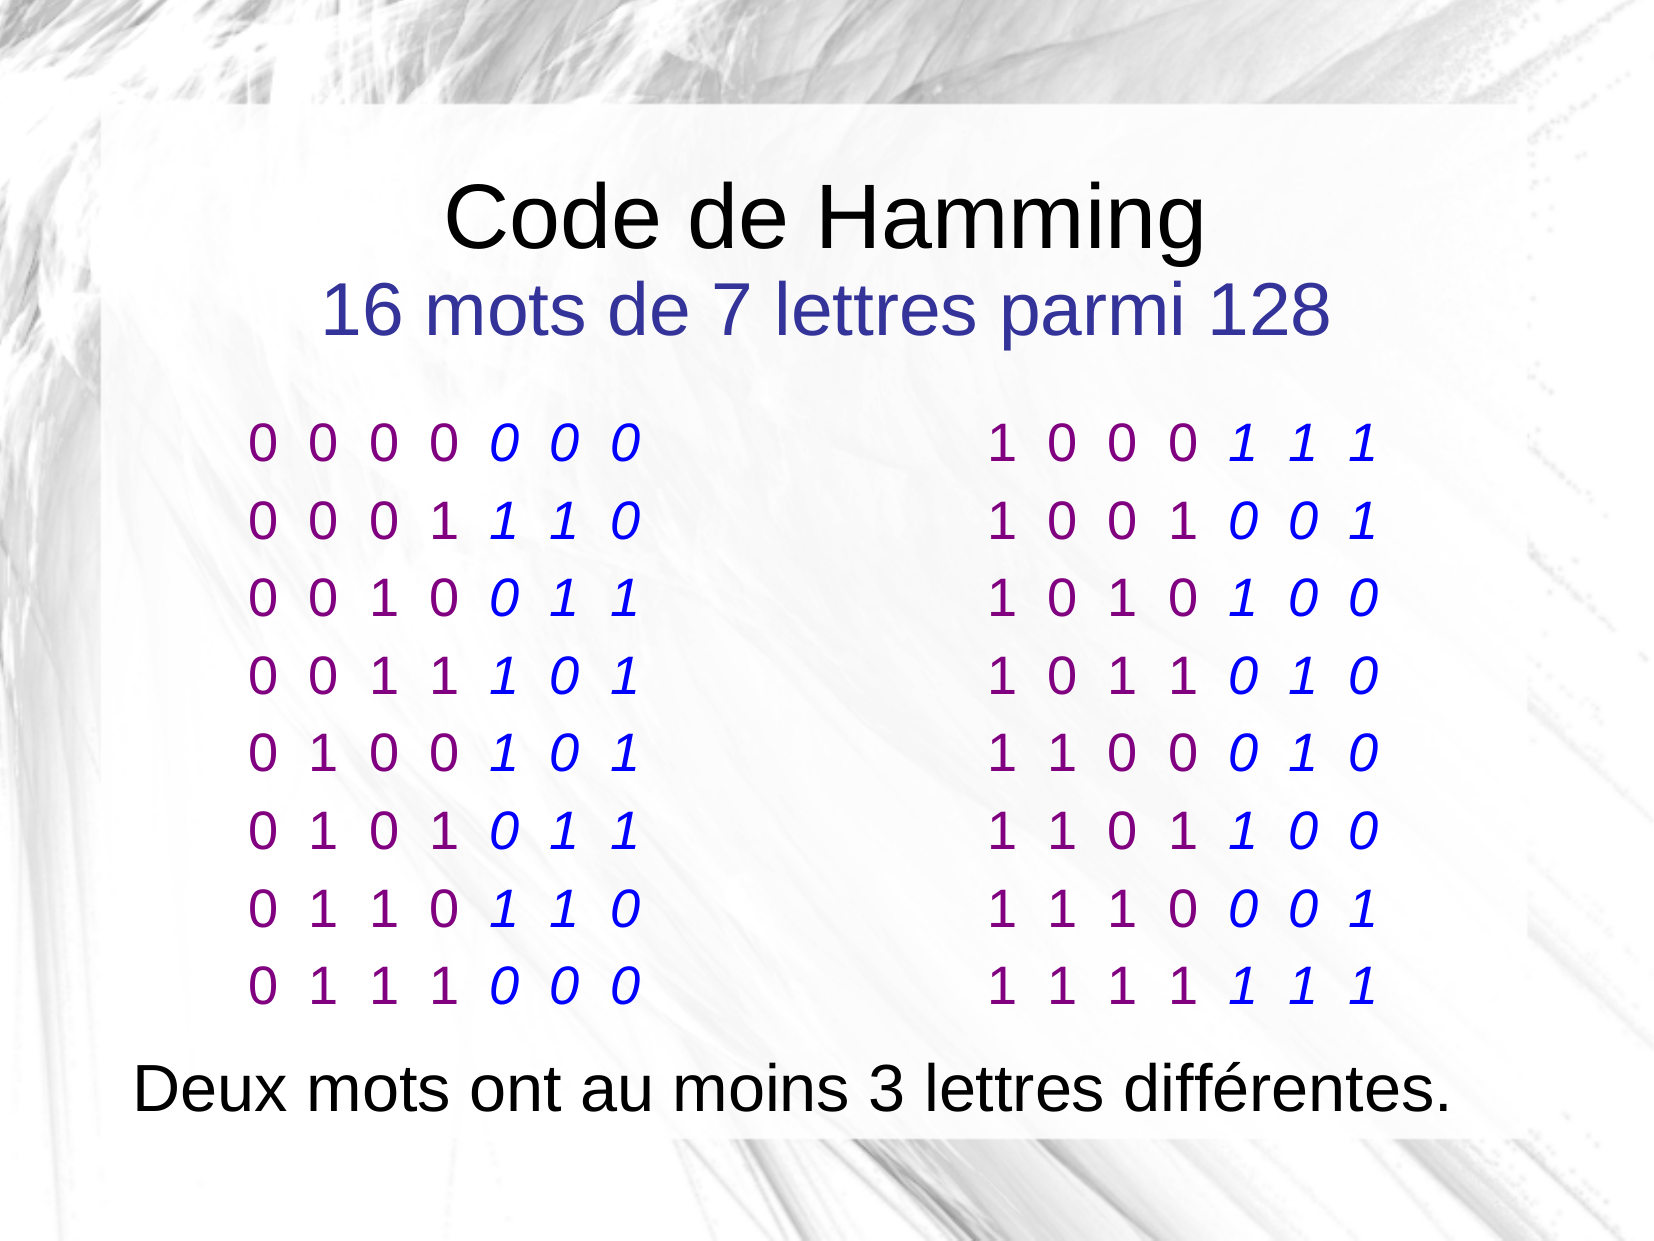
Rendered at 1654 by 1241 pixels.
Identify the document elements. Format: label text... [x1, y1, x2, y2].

text_box Deux mots ont au moins 3 lettres différentes. [108, 1013, 1489, 1164]
text_box 16 mots de 7 lettres parmi 128 [242, 260, 1412, 360]
list 1 0 0 0 1 1 1 1 0 0 1 0 0 1 1 0 1 0 1 0 0 1 0 1 1 0 1 0 1 1 0 0 0 1 0 1 1 0 1 1 0 0 1 1 1 0 0 0 1 1 1 1 1 1 1 1 [813, 399, 1439, 1013]
picture [0, 0, 1654, 1241]
title Code de Hamming [201, 118, 1477, 306]
list 0 0 0 0 0 0 0 0 0 0 1 1 1 0 0 0 1 0 0 1 1 0 0 1 1 1 0 1 0 1 0 0 1 0 1 0 1 0 1 0 1 1 0 1 1 0 1 1 0 0 1 1 1 0 0 0 [188, 399, 813, 1013]
